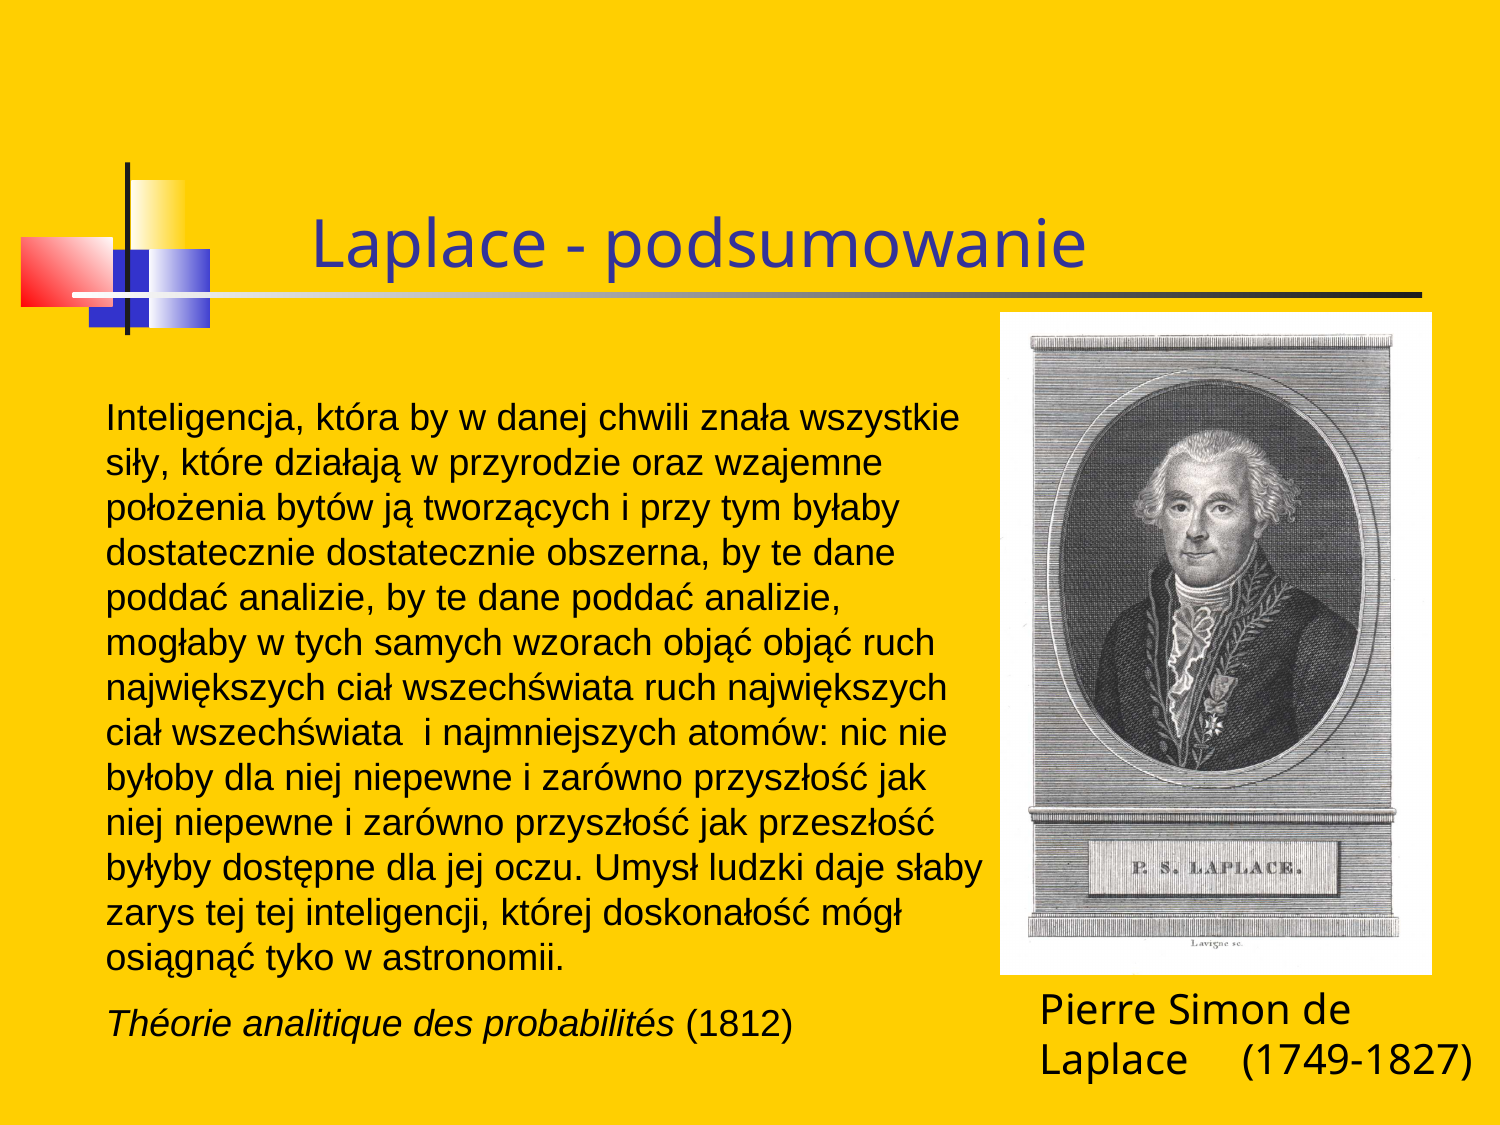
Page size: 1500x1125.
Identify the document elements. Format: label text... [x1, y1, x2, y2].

title Laplace - podsumowanie [295, 101, 1468, 289]
picture [1000, 312, 1432, 976]
text_box Pierre Simon de Laplace (1749-1827) [1024, 974, 1500, 1091]
text_box Inteligencja, która by w danej chwili znała wszystkie siły, które działają w przyrodzie oraz wzajemne położenia bytów ją tworzących i przy tym byłaby dostatecznie dostatecznie obszerna, by te dane poddać analizie, by te dane poddać analizie, mogłaby w tych samych wzorach objąć objąć ruch największych ciał wszechświata ruch największych ciał wszechświata i najmniejszych atomów: nic nie byłoby dla niej niepewne i zarówno przyszłość jak niej niepewne i zarówno przyszłość jak przeszłość byłyby dostępne dla jej oczu. Umysł ludzki daje słaby zarys tej tej inteligencji, której doskonałość mógł osiągnąć tyko w astronomii. Théorie analitique des probabilités (1812) [0, 324, 1004, 1118]
